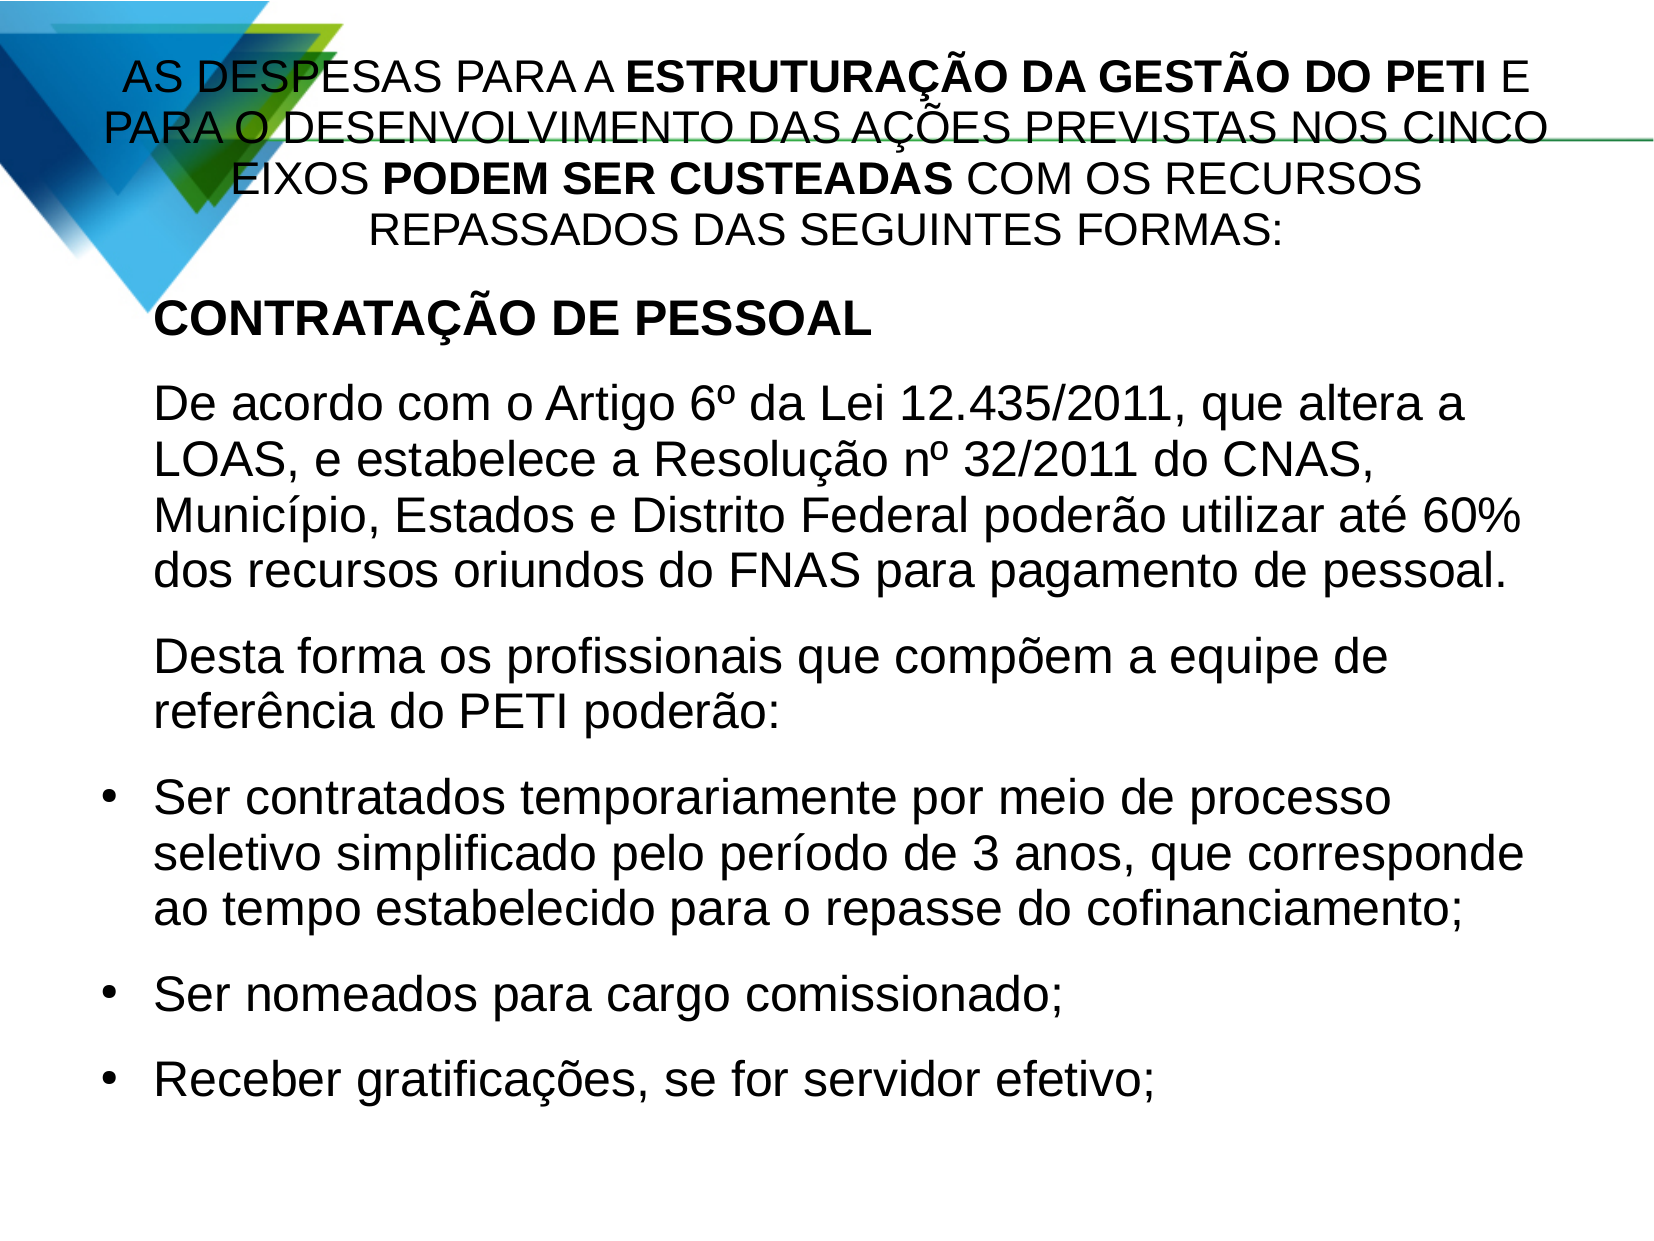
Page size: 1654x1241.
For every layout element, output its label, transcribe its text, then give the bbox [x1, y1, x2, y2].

list CONTRATAÇÃO DE PESSOAL De acordo com o Artigo 6º da Lei 12.435/2011, que altera a LOAS, e estabelece a Resolução nº 32/2011 do CNAS, Município, Estados e Distrito Federal poderão utilizar até 60% dos recursos oriundos do FNAS para pagamento de pessoal. Desta forma os profissionais que compõem a equipe de referência do PETI poderão: Ser contratados temporariamente por meio de processo seletivo simplificado pelo período de 3 anos, que corresponde ao tempo estabelecido para o repasse do cofinanciamento; Ser nomeados para cargo comissionado; Receber gratificações, se for servidor efetivo; [82, 290, 1538, 1109]
title AS DESPESAS PARA A ESTRUTURAÇÃO DA GESTÃO DO PETI E PARA O DESENVOLVIMENTO DAS AÇÕES PREVISTAS NOS CINCO EIXOS PODEM SER CUSTEADAS COM OS RECURSOS REPASSADOS DAS SEGUINTES FORMAS: [82, 50, 1571, 256]
picture [0, 1, 1654, 1241]
